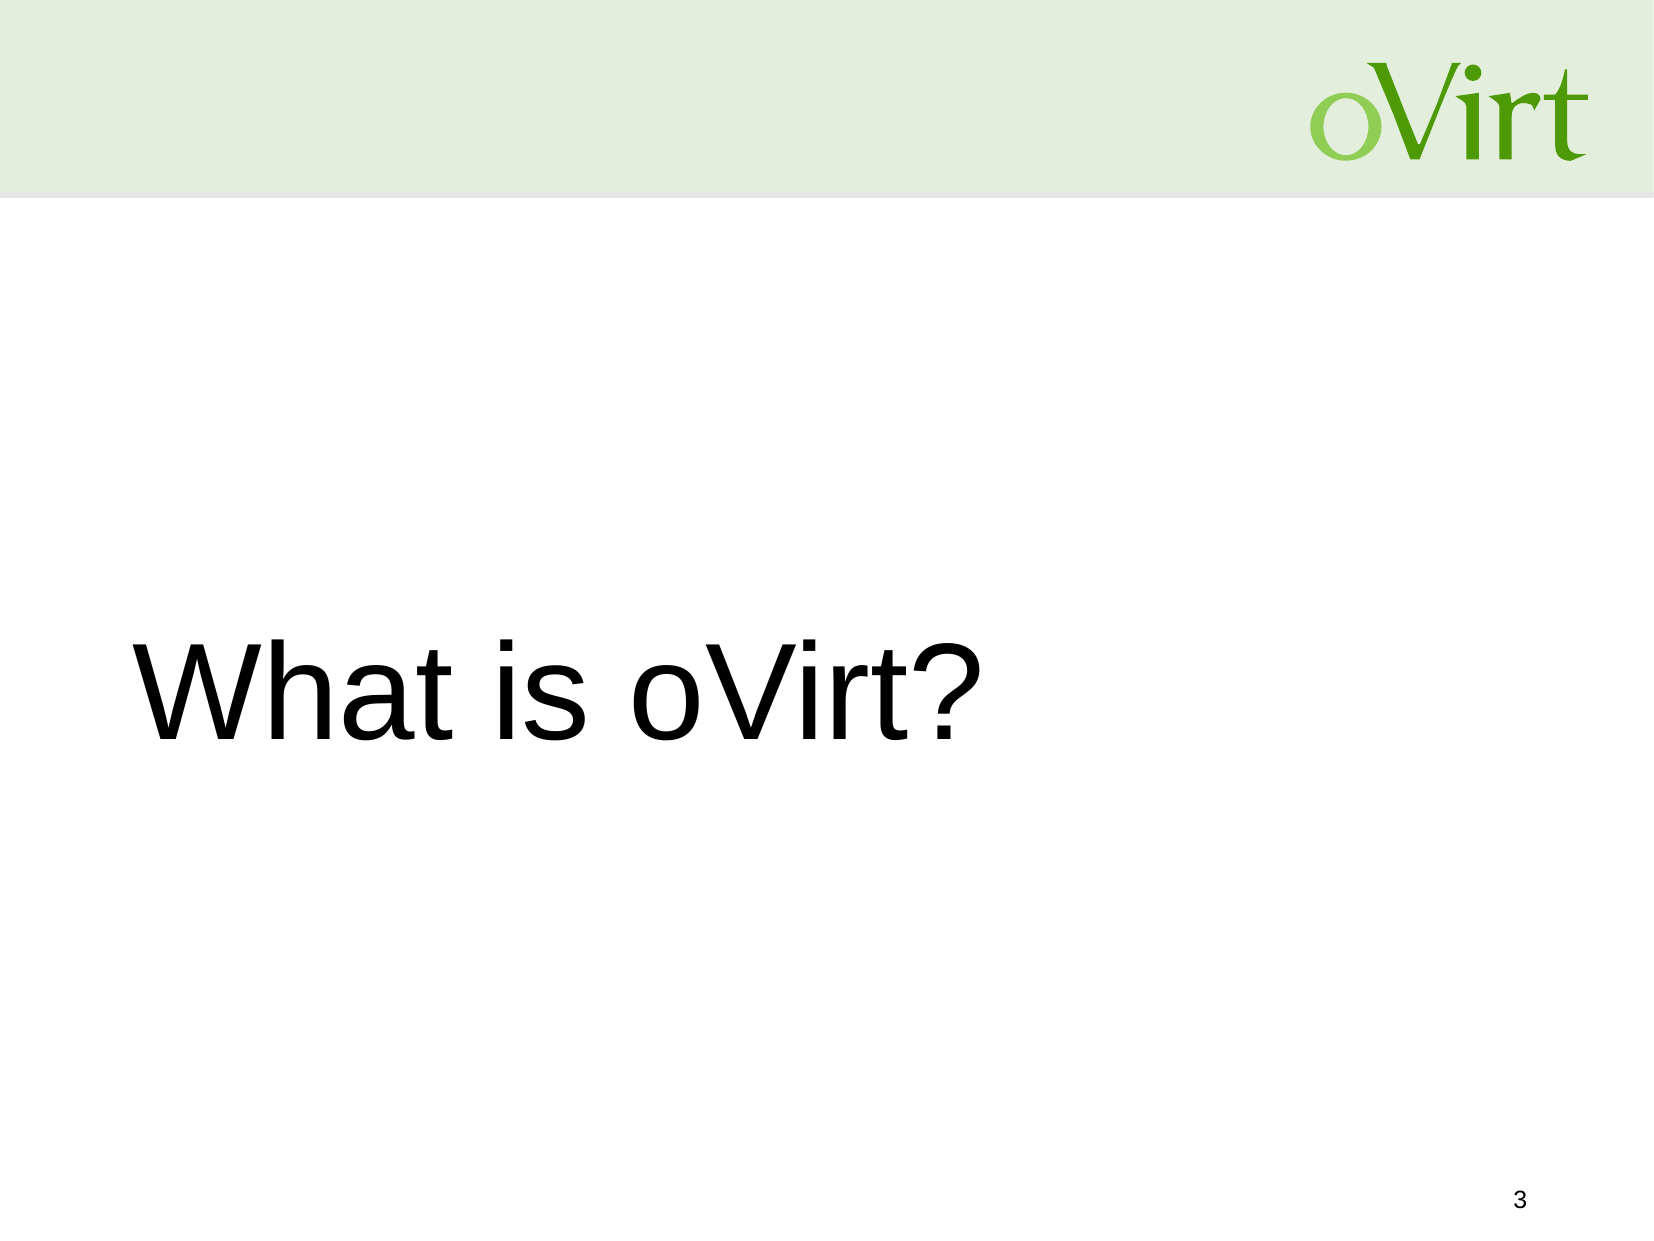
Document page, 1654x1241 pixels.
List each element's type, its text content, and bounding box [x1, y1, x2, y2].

list What is oVirt? [68, 615, 1201, 976]
